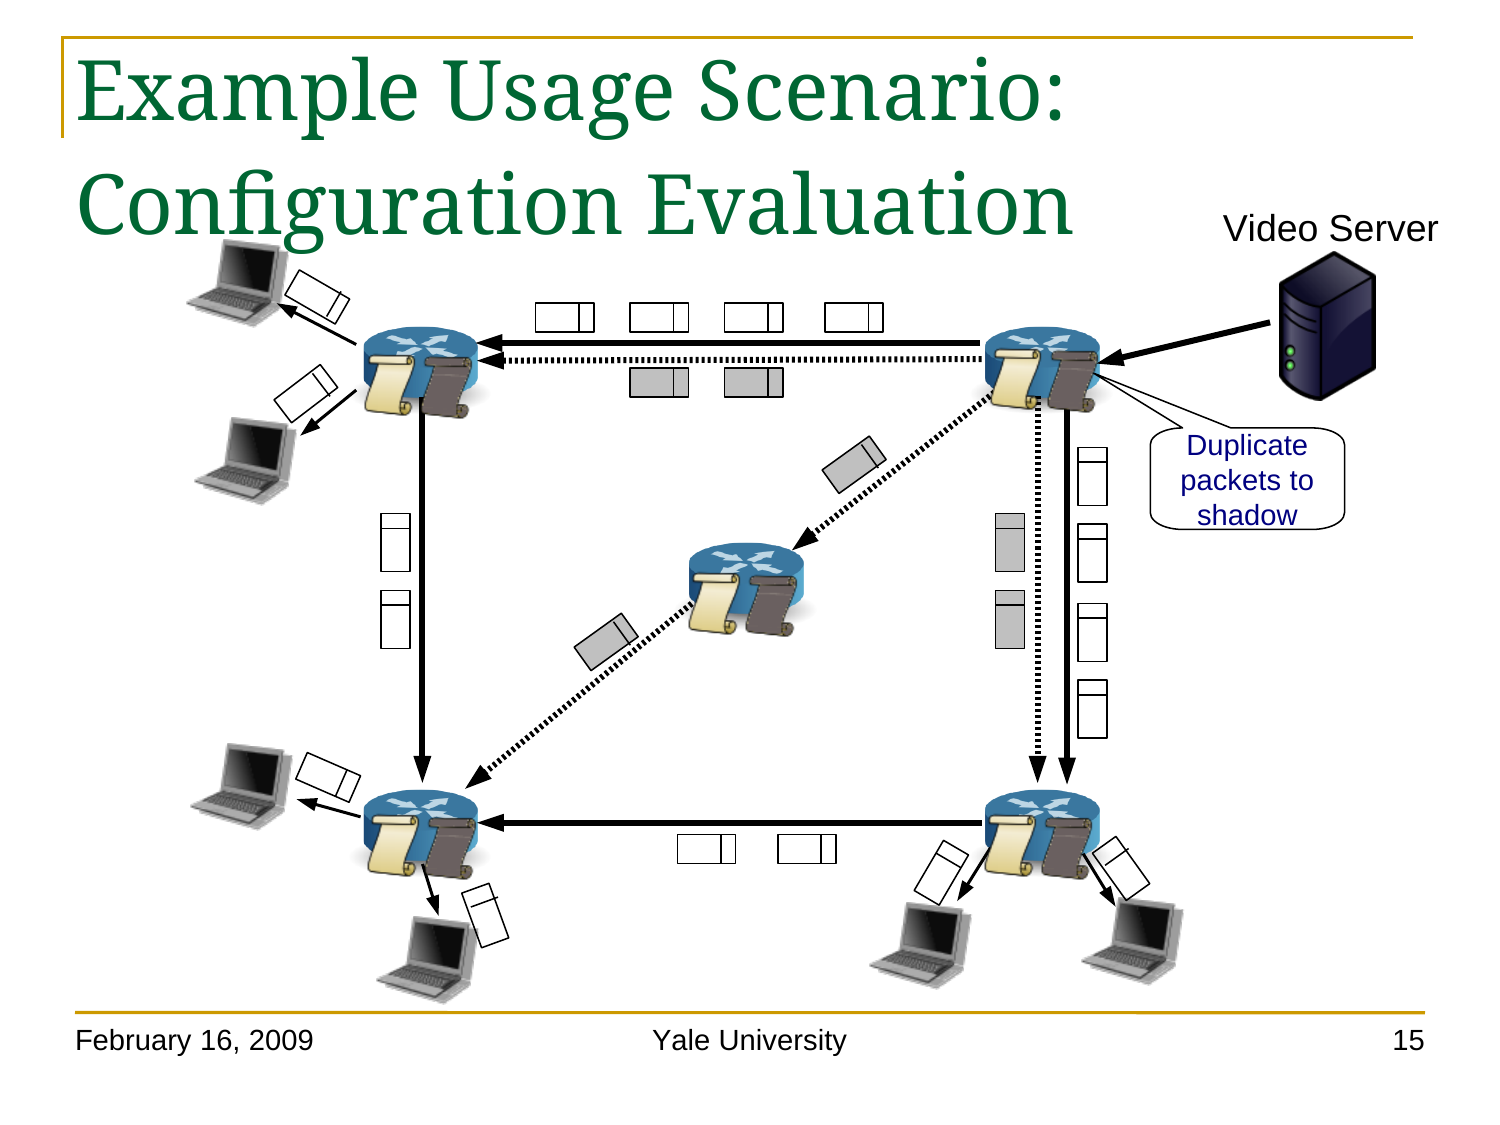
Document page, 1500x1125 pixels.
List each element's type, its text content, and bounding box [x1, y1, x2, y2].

title Example Usage Scenario: Configuration Evaluation [75, 48, 1425, 243]
picture [337, 774, 359, 800]
text_box [674, 367, 689, 397]
text_box [822, 436, 887, 494]
picture [957, 311, 1135, 425]
picture [1080, 896, 1188, 989]
picture [336, 774, 343, 790]
text_box [724, 367, 768, 397]
picture [868, 901, 976, 993]
picture [1279, 257, 1376, 401]
picture [957, 774, 1135, 888]
picture [471, 915, 483, 946]
text_box [574, 613, 639, 671]
picture [1095, 838, 1135, 888]
picture [375, 915, 483, 1008]
text_box Video Server [1208, 196, 1455, 257]
text_box [995, 513, 1025, 572]
picture [185, 238, 293, 331]
picture [957, 850, 966, 866]
text_box Duplicate packets to shadow [1093, 373, 1345, 530]
picture [336, 311, 341, 319]
text_box [769, 367, 783, 397]
picture [189, 742, 297, 834]
text_box [995, 590, 1025, 649]
picture [336, 311, 513, 425]
picture [287, 285, 293, 298]
text_box [630, 367, 673, 397]
picture [193, 416, 301, 509]
picture [661, 527, 839, 642]
picture [336, 774, 513, 888]
